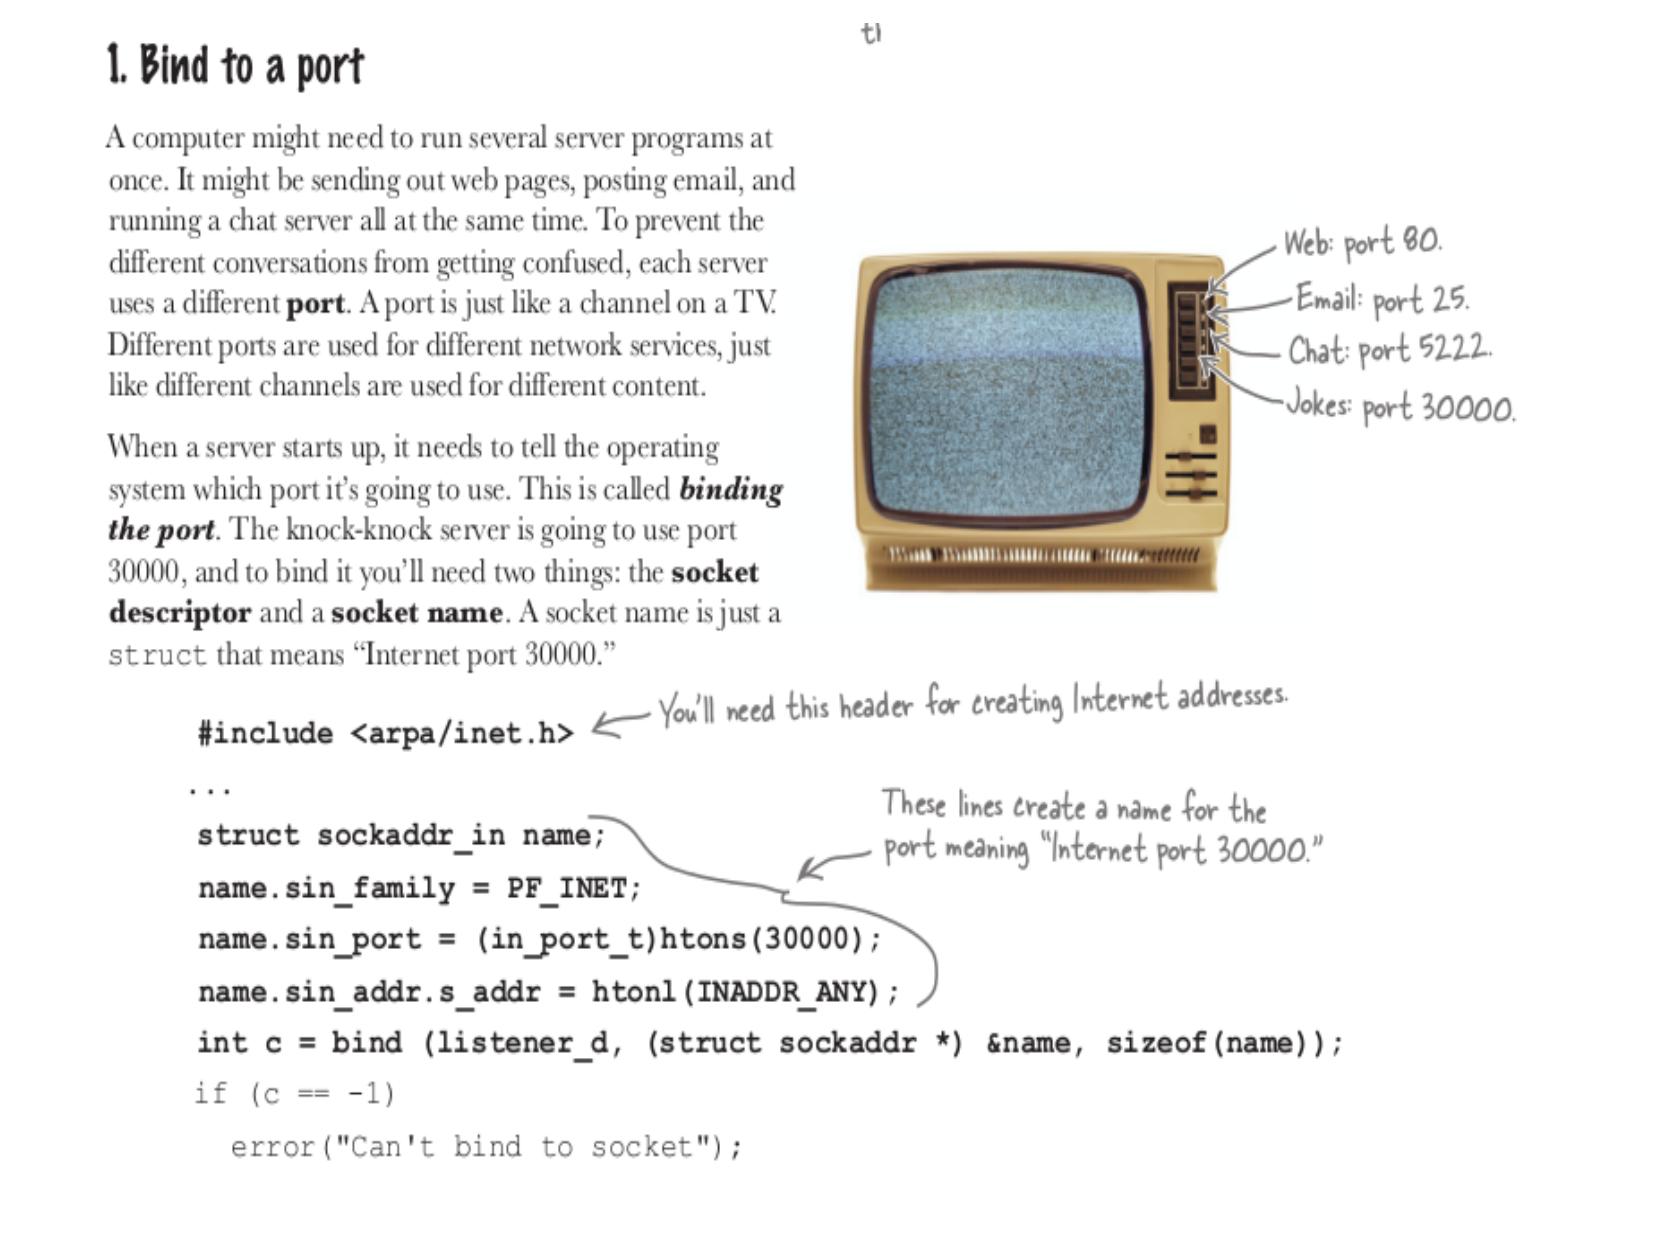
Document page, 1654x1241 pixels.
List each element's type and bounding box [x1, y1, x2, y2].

picture [70, 23, 1583, 1182]
